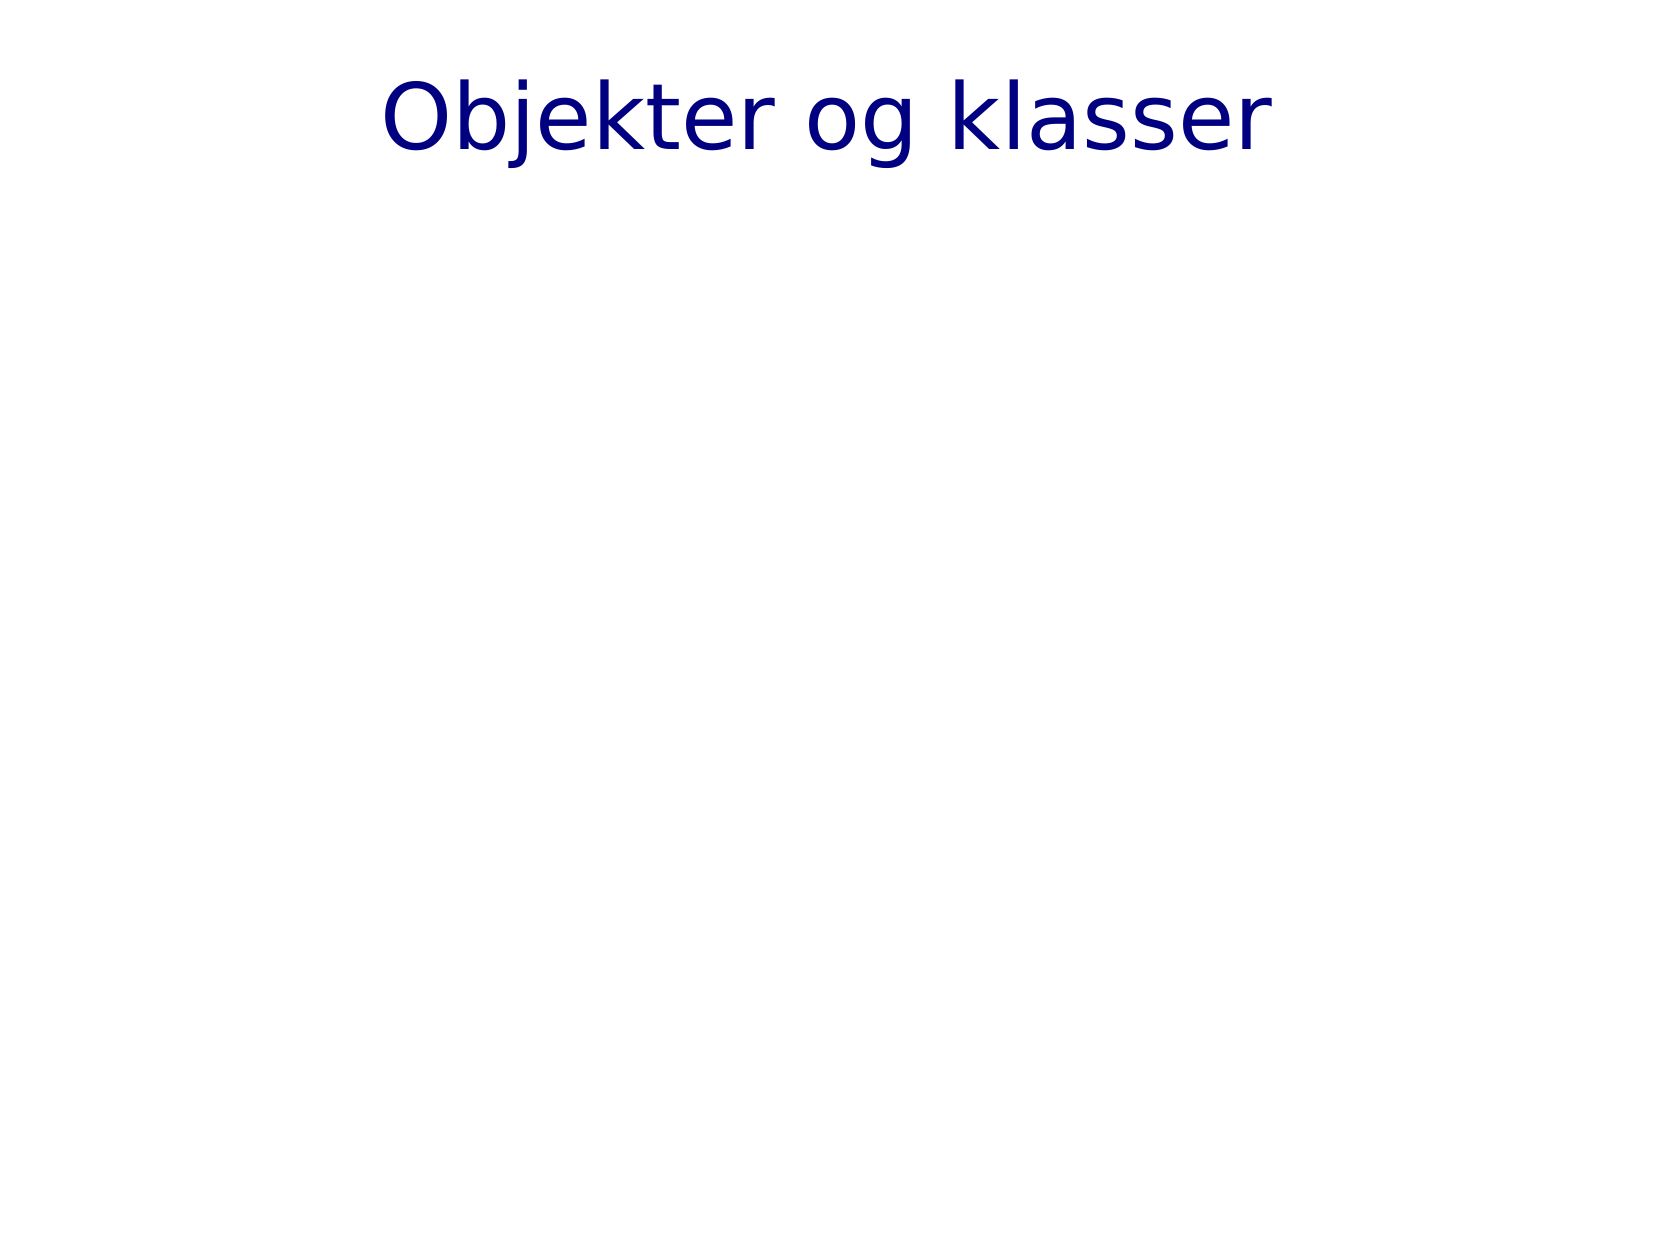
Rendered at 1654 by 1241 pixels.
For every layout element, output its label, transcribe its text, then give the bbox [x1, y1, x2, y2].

title Objekter og klasser [105, 14, 1549, 222]
